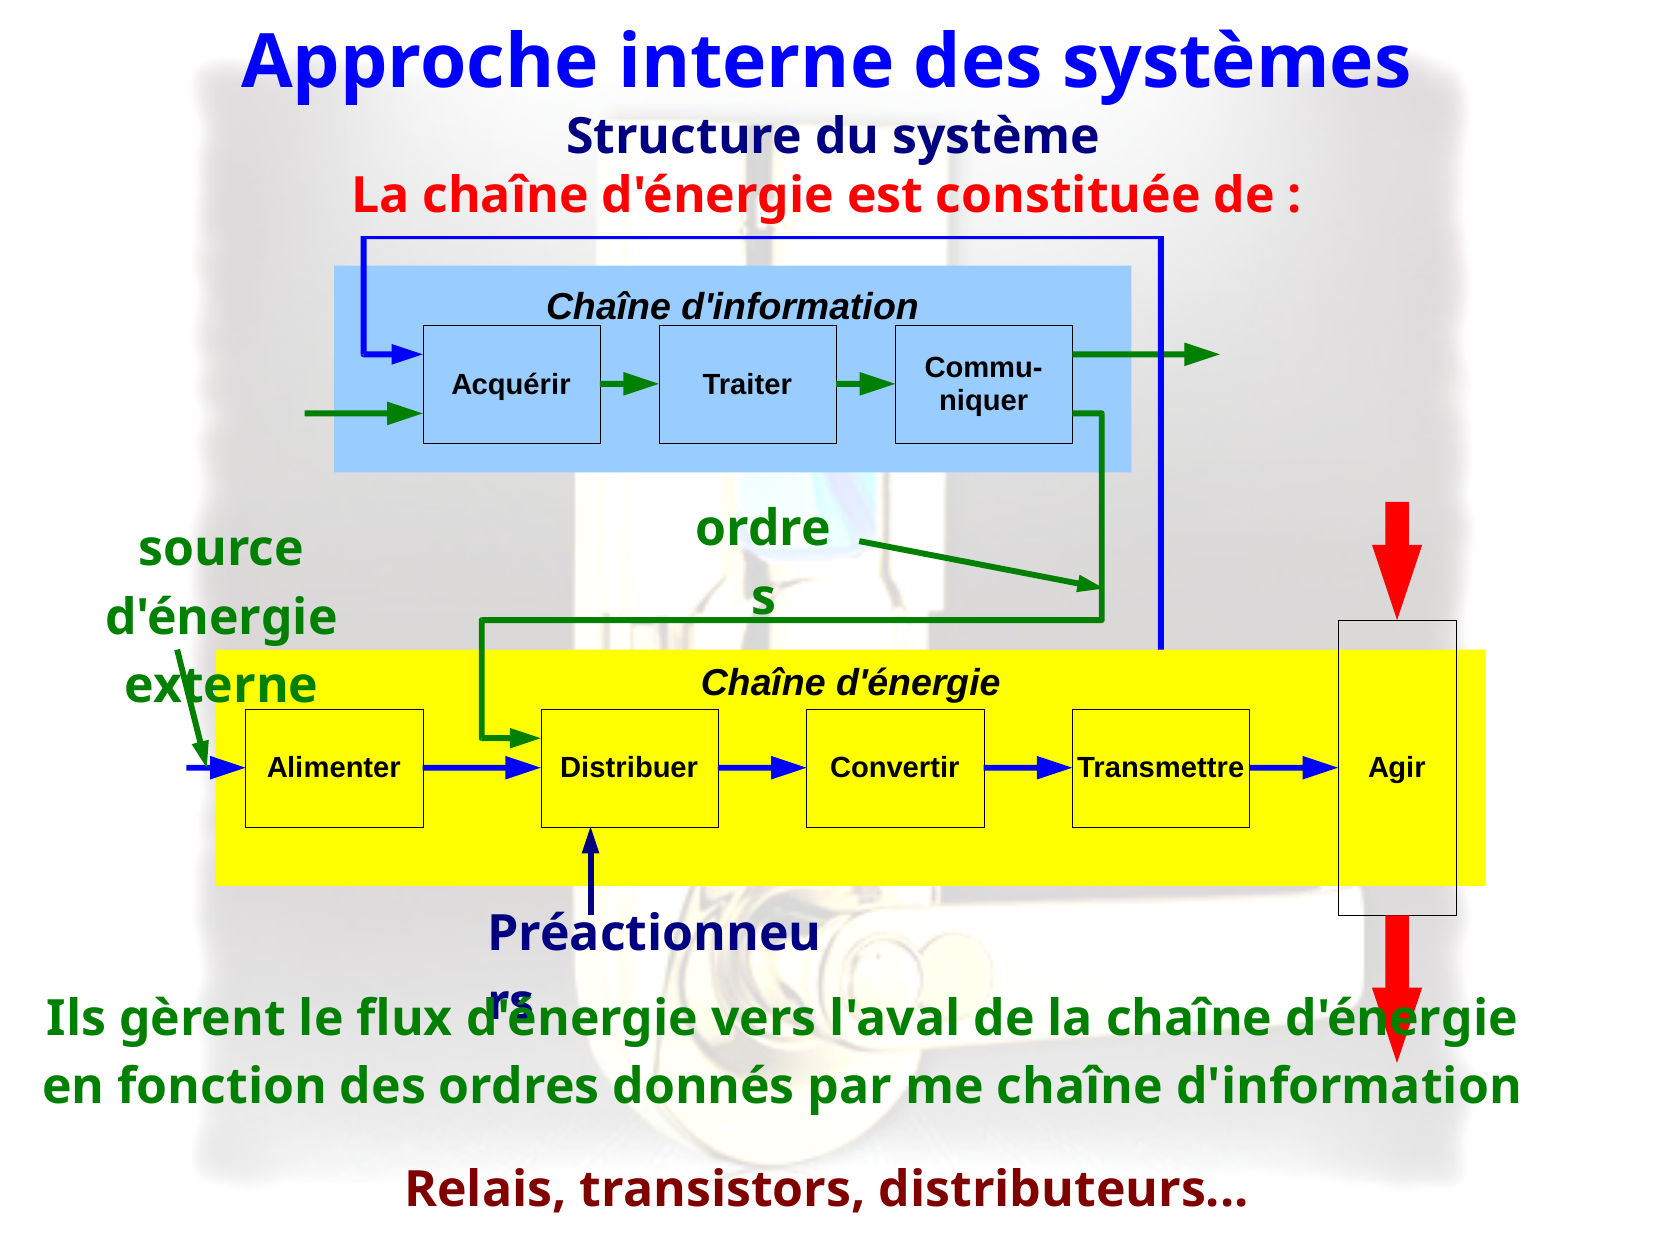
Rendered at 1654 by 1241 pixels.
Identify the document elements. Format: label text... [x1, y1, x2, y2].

text_box Structure du système [0, 93, 1654, 151]
text_box ordres [667, 482, 860, 573]
text_box Ils gèrent le flux d'énergie vers l'aval de la chaîne d'énergie en fonction des ordres donnés par me chaîne d'information [0, 974, 1565, 1129]
text_box Préactionneurs [472, 890, 857, 974]
text_box La chaîne d'énergie est constituée de : [0, 151, 1654, 237]
chart [186, 237, 1486, 974]
text_box source d'énergie externe [0, 501, 443, 662]
text_box Relais, transistors, distributeurs... [0, 1145, 1654, 1230]
